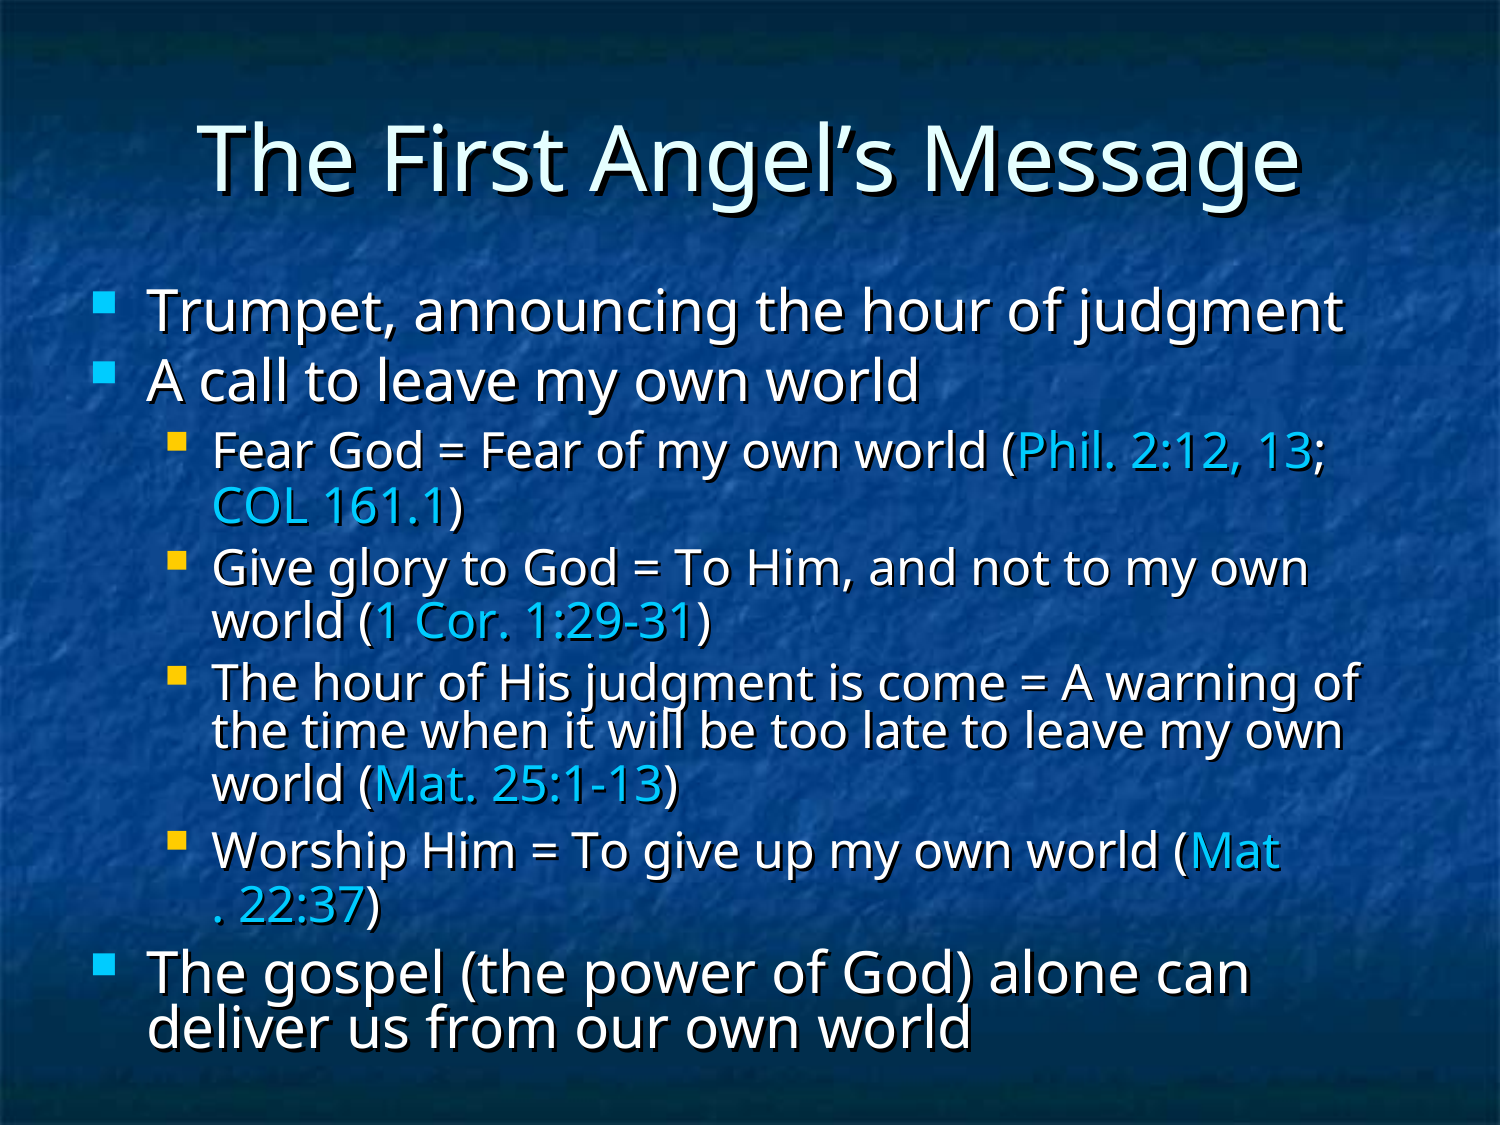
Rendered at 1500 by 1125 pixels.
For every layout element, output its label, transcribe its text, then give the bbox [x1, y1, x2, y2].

list Trumpet, announcing the hour of judgment A call to leave my own world Fear God = Fear of my own world (Phil. 2:12, 13; COL 161.1) Give glory to God = To Him, and not to my own world (1 Cor. 1:29-31) The hour of His judgment is come = A warning of the time when it will be too late to leave my own world (Mat. 25:1-13) Worship Him = To give up my own world (Mat. 22:37) The gospel (the power of God) alone can deliver us from our own world [75, 278, 1426, 1101]
picture [0, 0, 1500, 1125]
title The First Angel’s Message [75, 42, 1426, 268]
